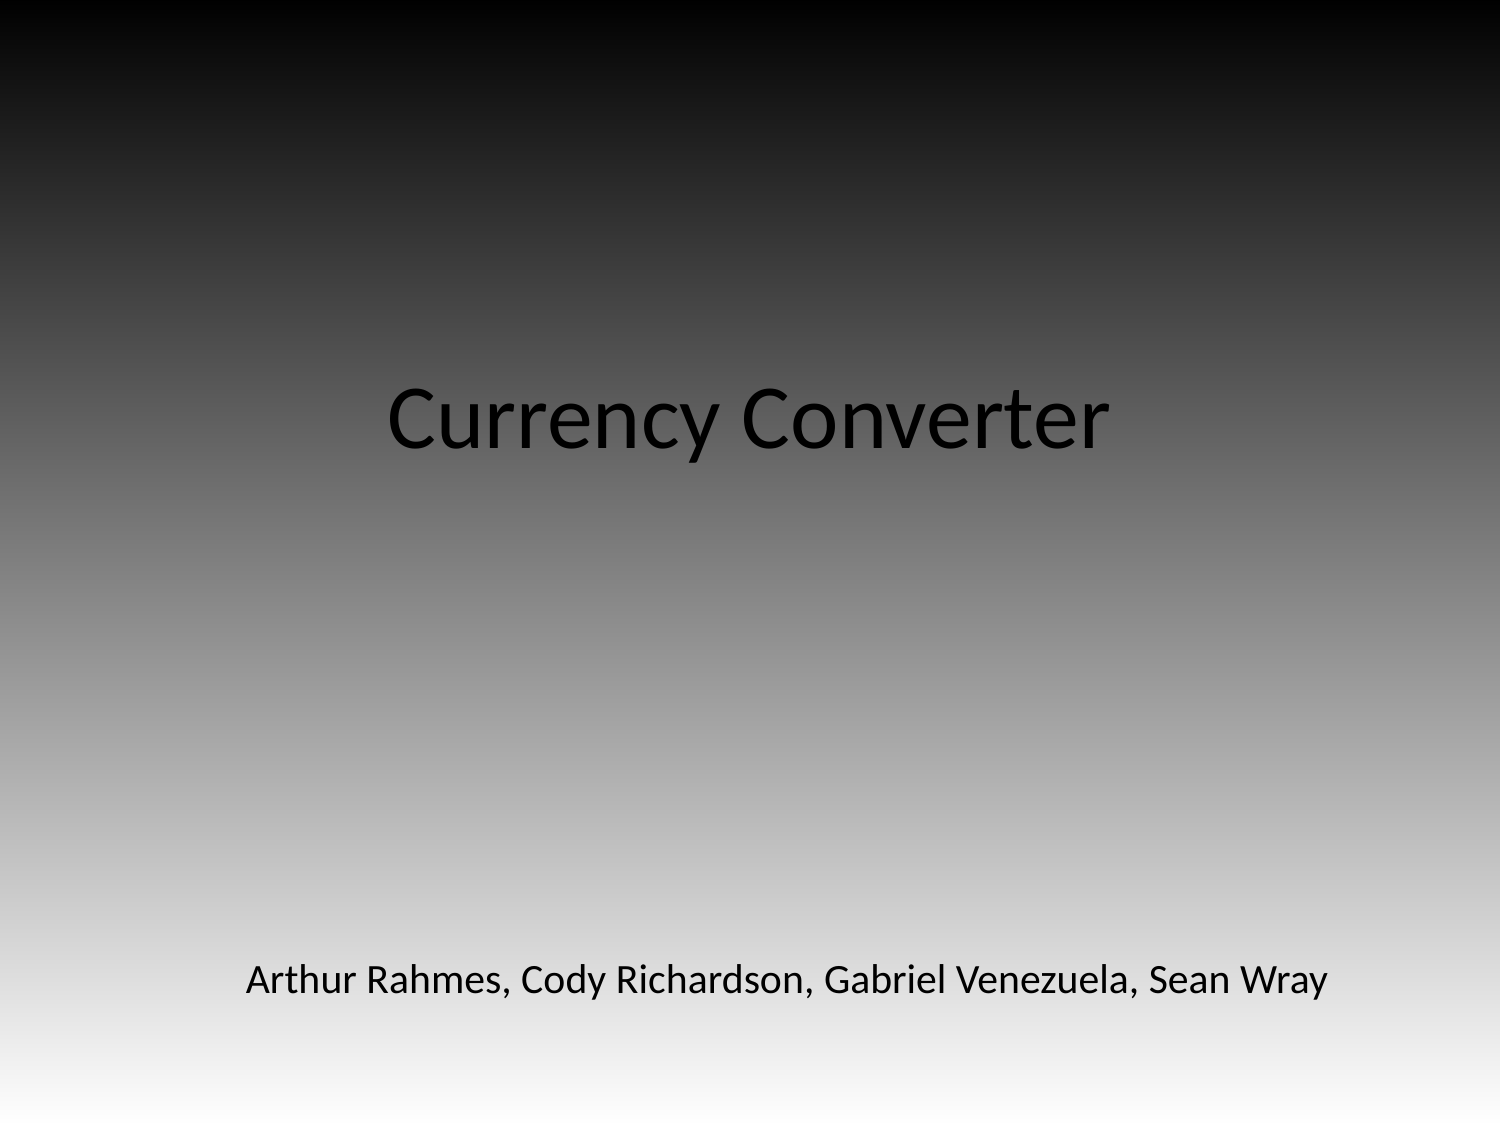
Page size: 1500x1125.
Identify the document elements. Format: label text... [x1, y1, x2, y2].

title Currency Converter [112, 349, 1388, 591]
subtitle Arthur Rahmes, Cody Richardson, Gabriel Venezuela, Sean Wray [212, 725, 1363, 1013]
